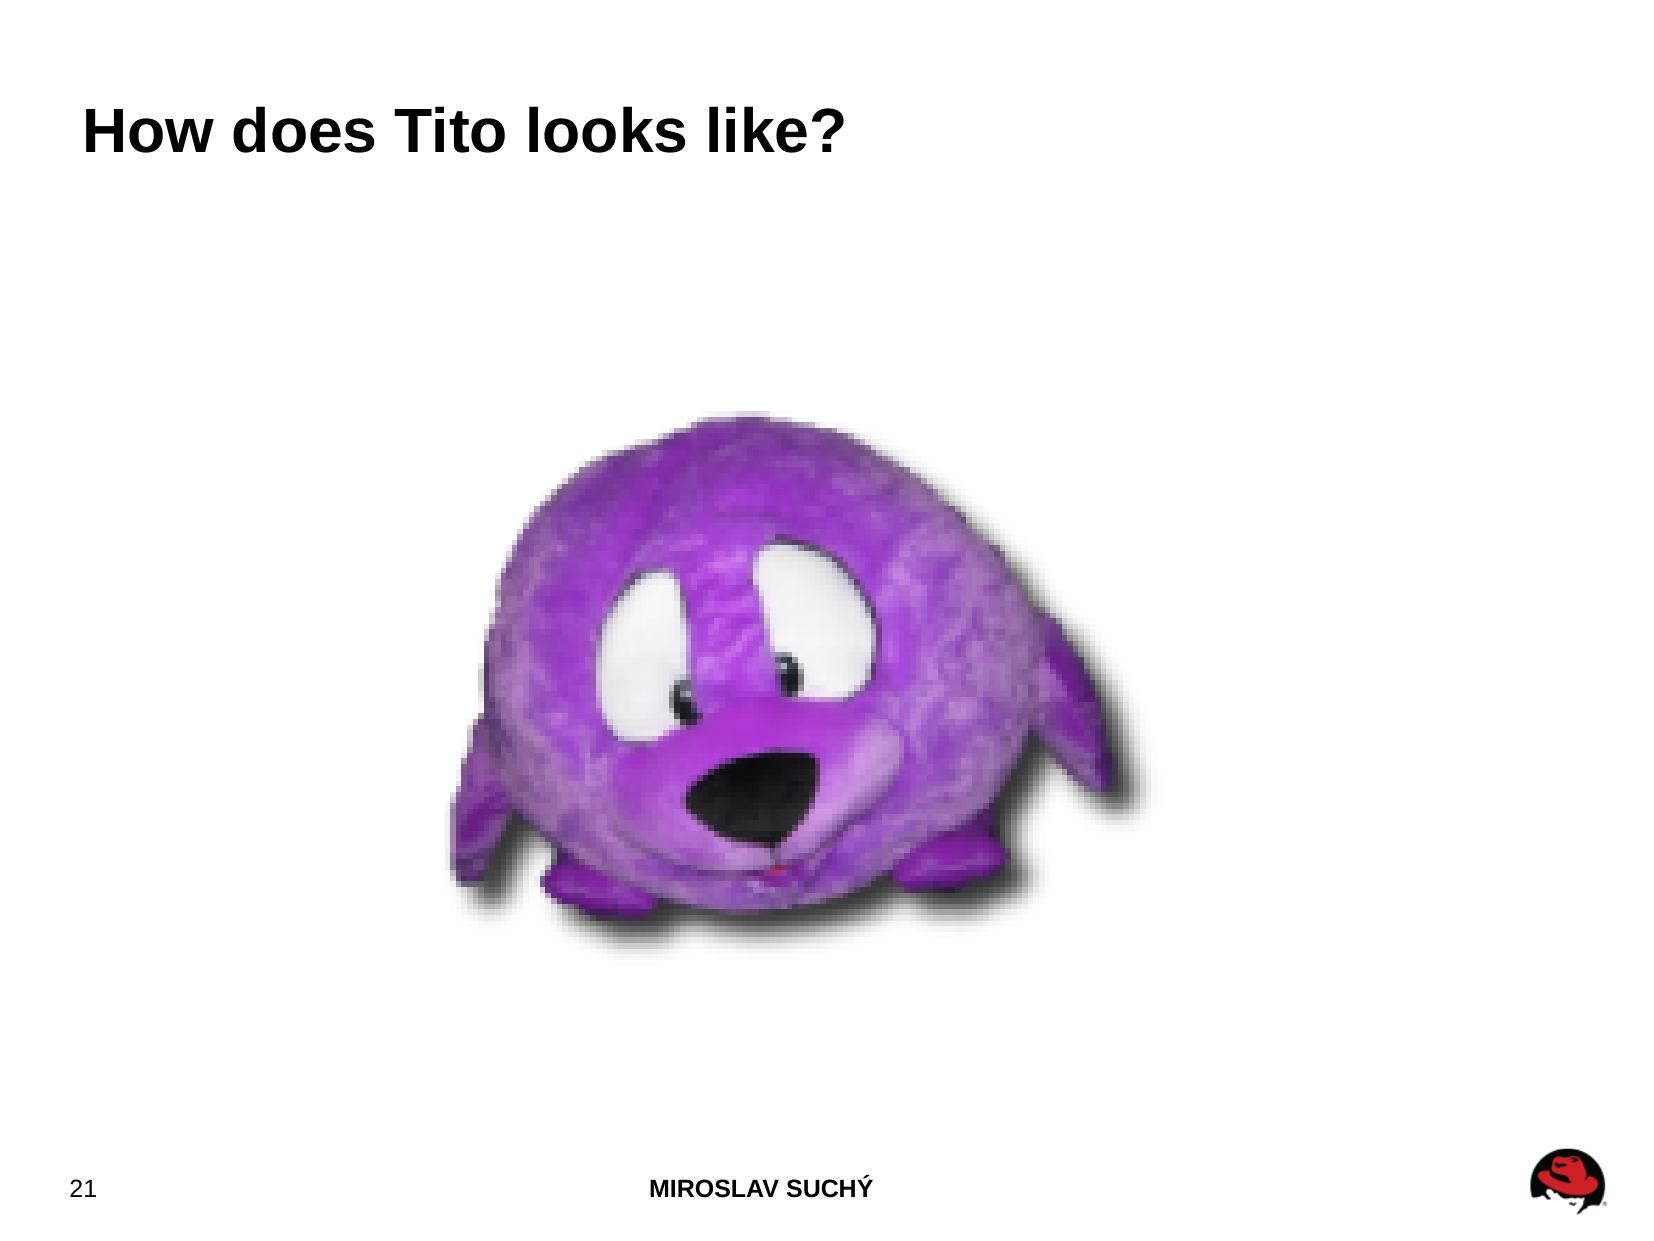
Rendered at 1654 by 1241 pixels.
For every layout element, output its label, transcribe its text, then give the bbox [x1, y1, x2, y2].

picture [1529, 1146, 1613, 1224]
title How does Tito looks like? [82, 45, 1571, 218]
picture [445, 333, 1163, 1051]
